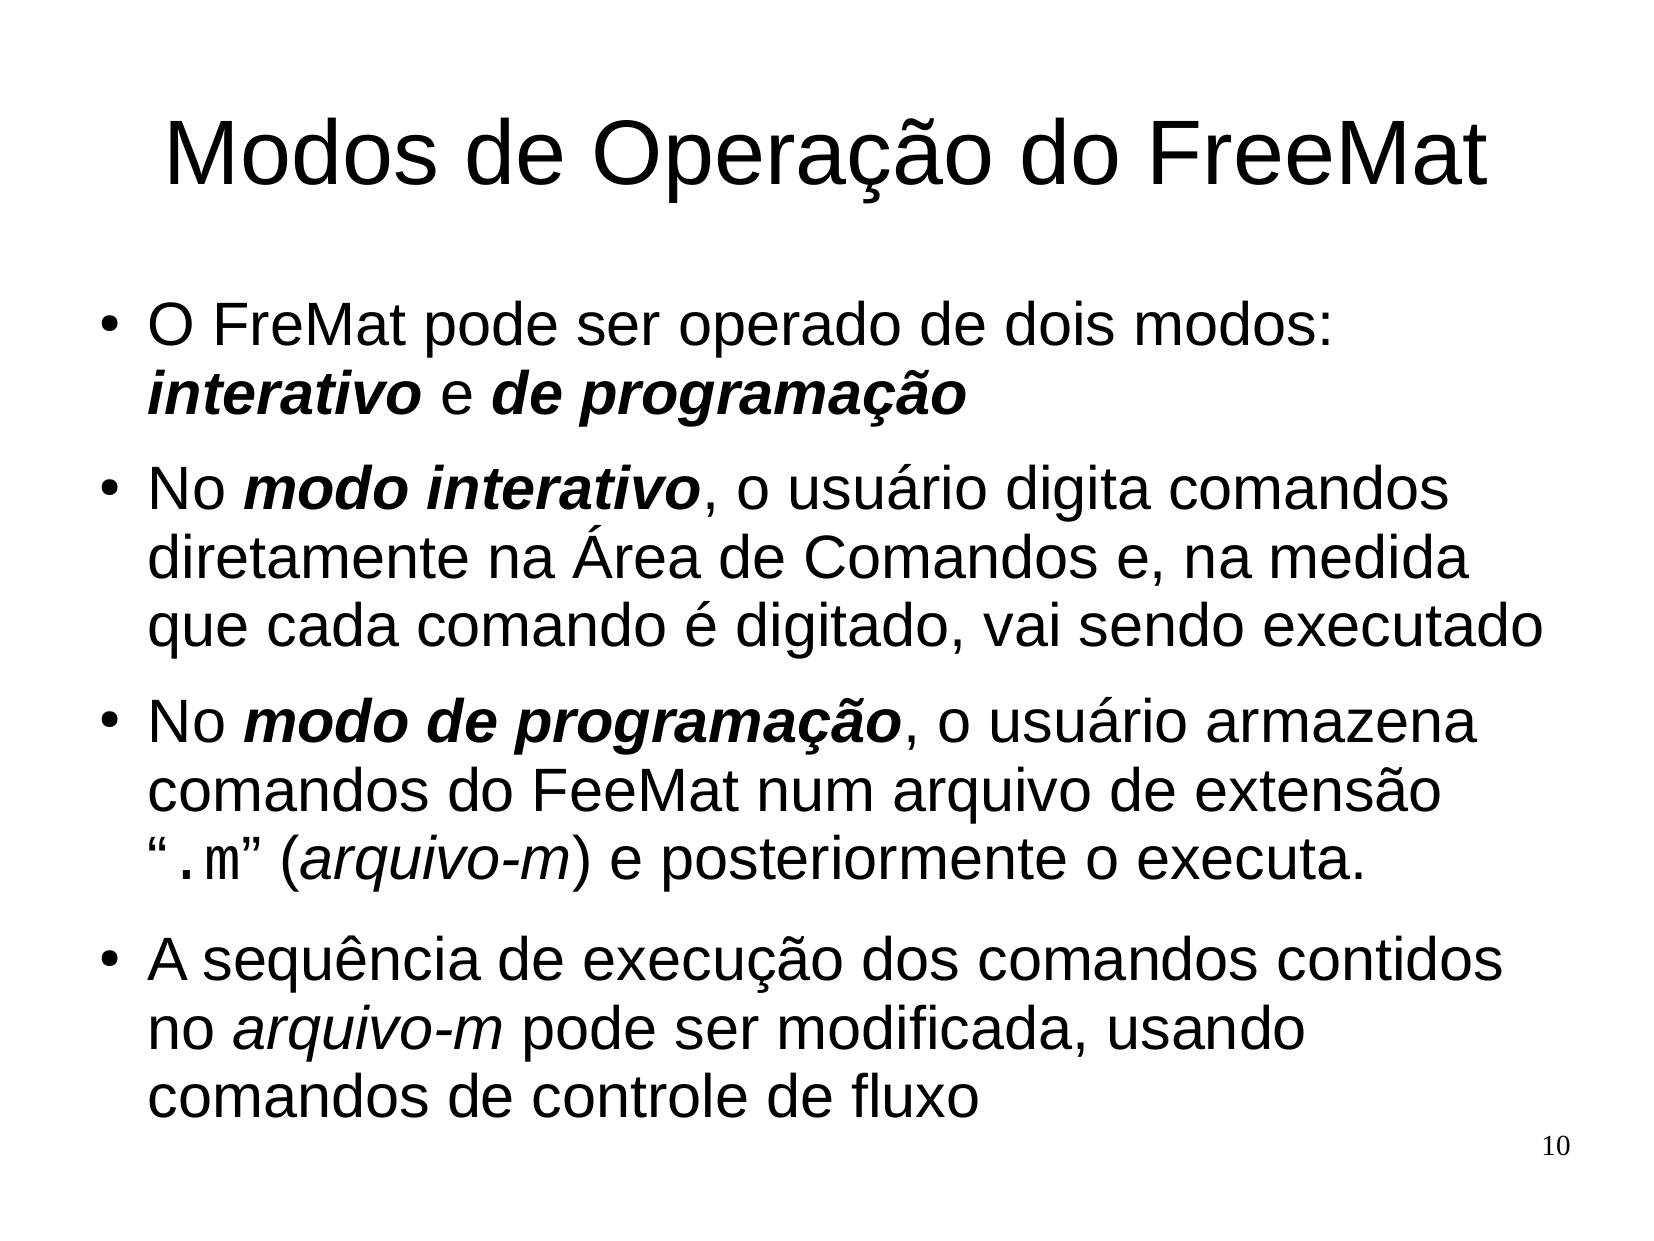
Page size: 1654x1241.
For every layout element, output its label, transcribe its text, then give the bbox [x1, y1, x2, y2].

title Modos de Operação do FreeMat [82, 49, 1571, 257]
list O FreMat pode ser operado de dois modos: interativo e de programação No modo interativo, o usuário digita comandos diretamente na Área de Comandos e, na medida que cada comando é digitado, vai sendo executado No modo de programação, o usuário armazena comandos do FeeMat num arquivo de extensão “.m” (arquivo-m) e posteriormente o executa. A sequência de execução dos comandos contidos no arquivo-m pode ser modificada, usando comandos de controle de fluxo [82, 290, 1571, 1146]
